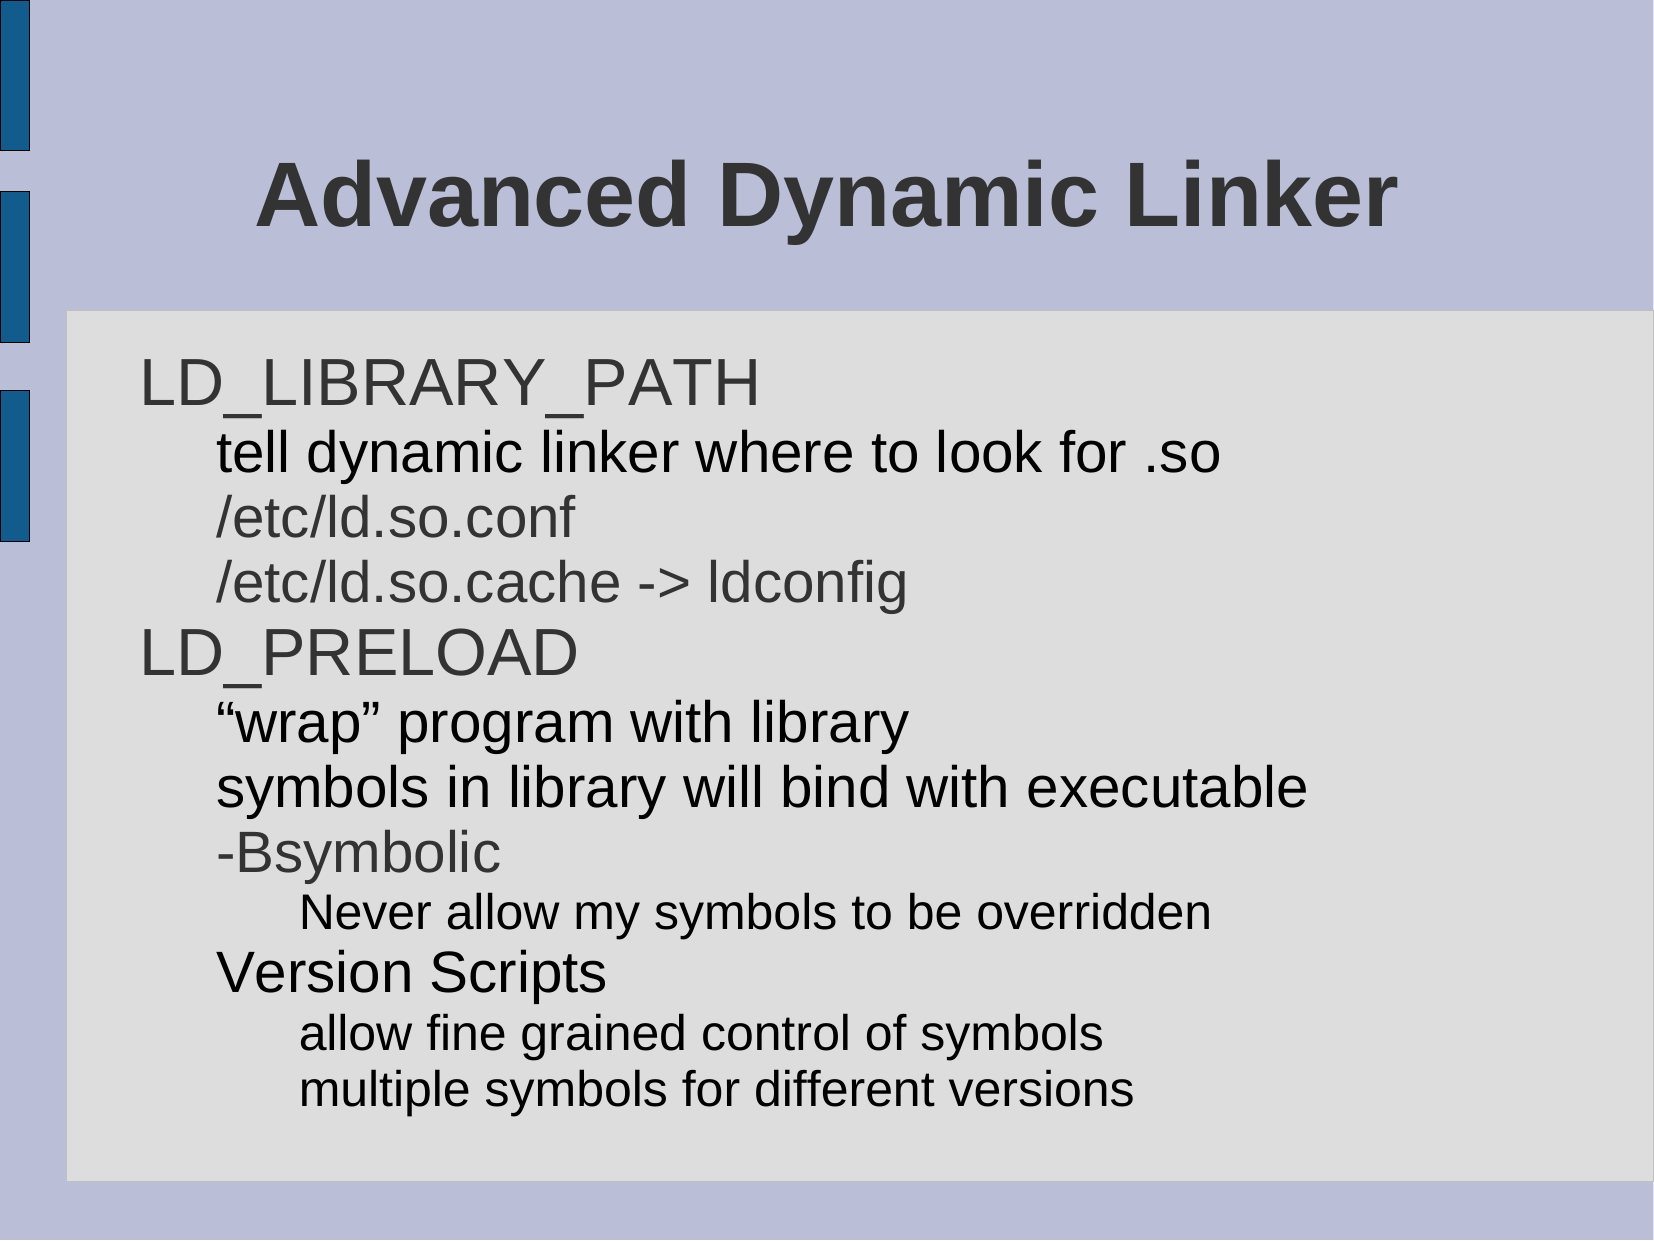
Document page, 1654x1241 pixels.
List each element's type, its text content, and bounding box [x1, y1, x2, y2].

list LD_LIBRARY_PATH tell dynamic linker where to look for .so /etc/ld.so.conf /etc/ld.so.cache -> ldconfig LD_PRELOAD “wrap” program with library symbols in library will bind with executable -Bsymbolic Never allow my symbols to be overridden Version Scripts allow fine grained control of symbols multiple symbols for different versions [121, 344, 1534, 1117]
title Advanced Dynamic Linker [121, 98, 1534, 291]
